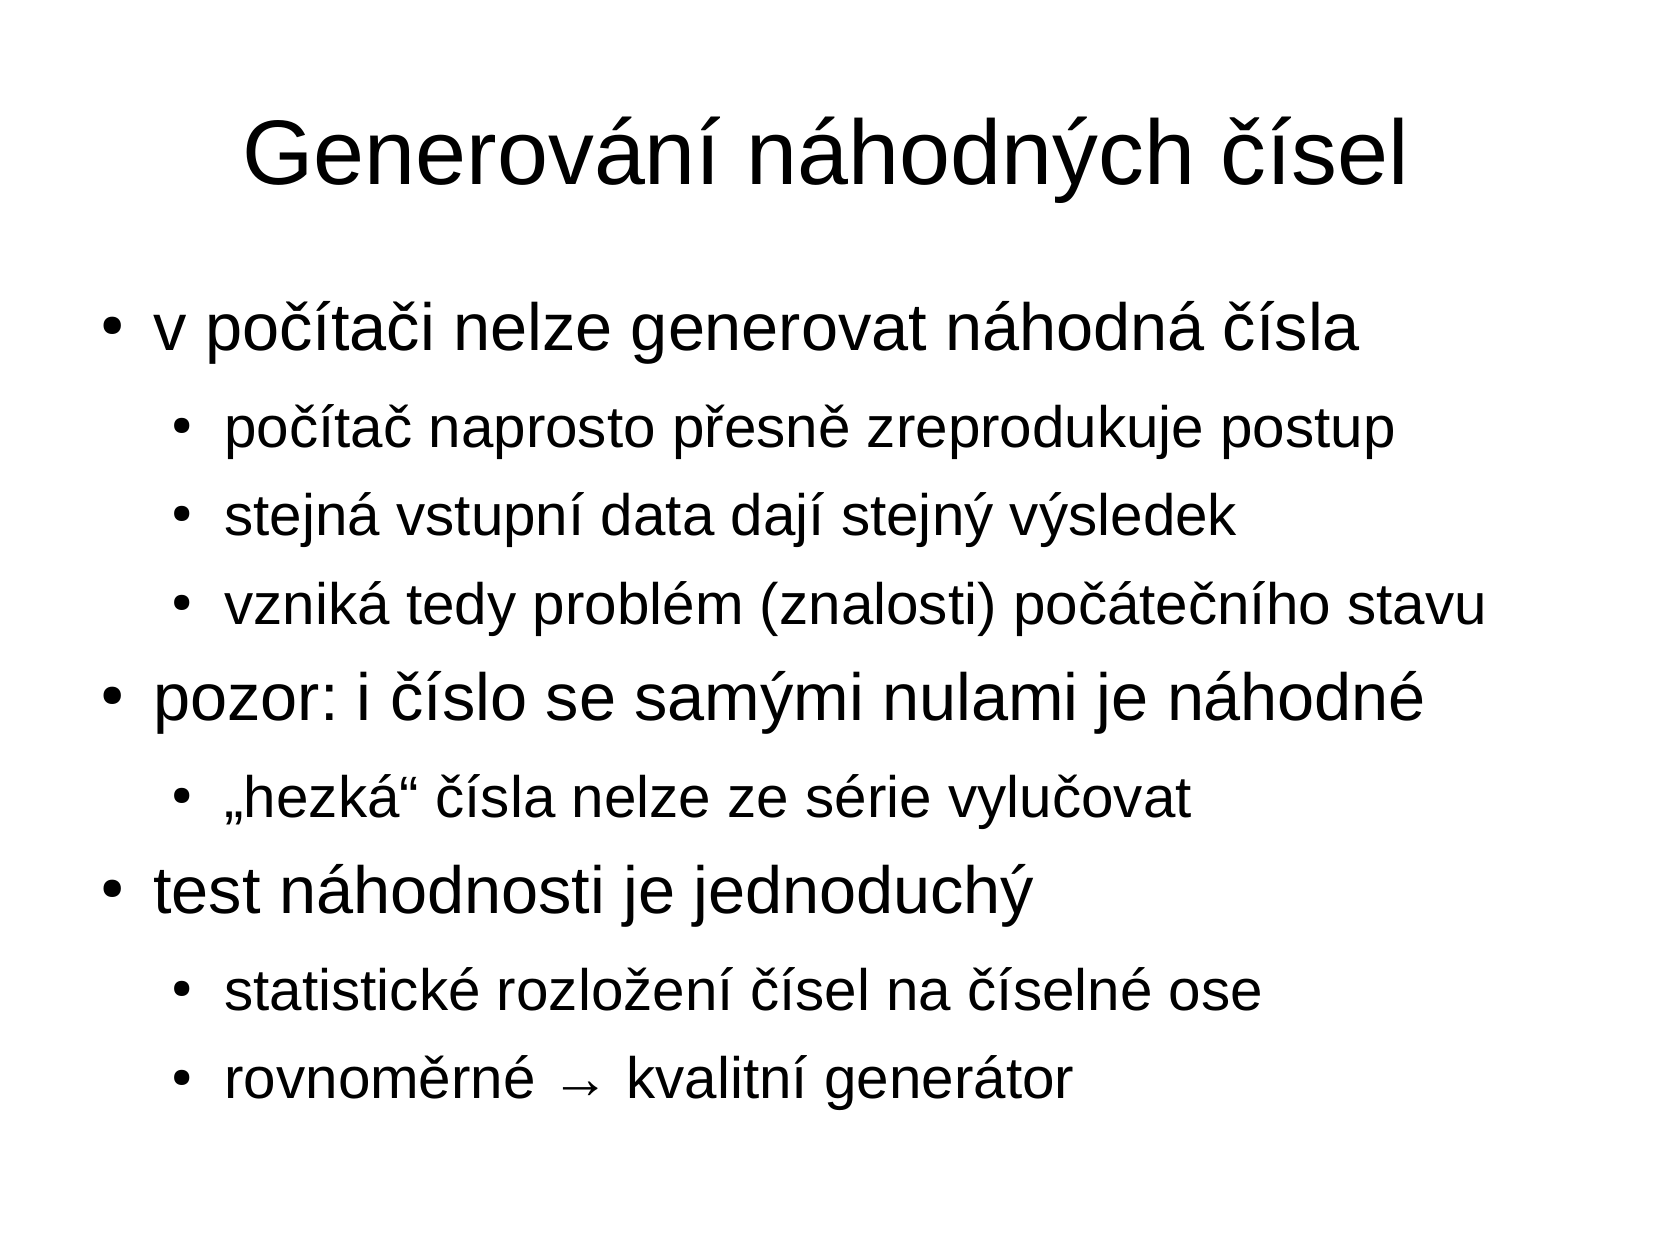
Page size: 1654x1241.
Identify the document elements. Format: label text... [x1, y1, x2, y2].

list v počítači nelze generovat náhodná čísla počítač naprosto přesně zreprodukuje postup stejná vstupní data dají stejný výsledek vzniká tedy problém (znalosti) počátečního stavu pozor: i číslo se samými nulami je náhodné „hezká“ čísla nelze ze série vylučovat test náhodnosti je jednoduchý statistické rozložení čísel na číselné ose rovnoměrné → kvalitní generátor [82, 290, 1571, 1112]
title Generování náhodných čísel [82, 49, 1571, 257]
